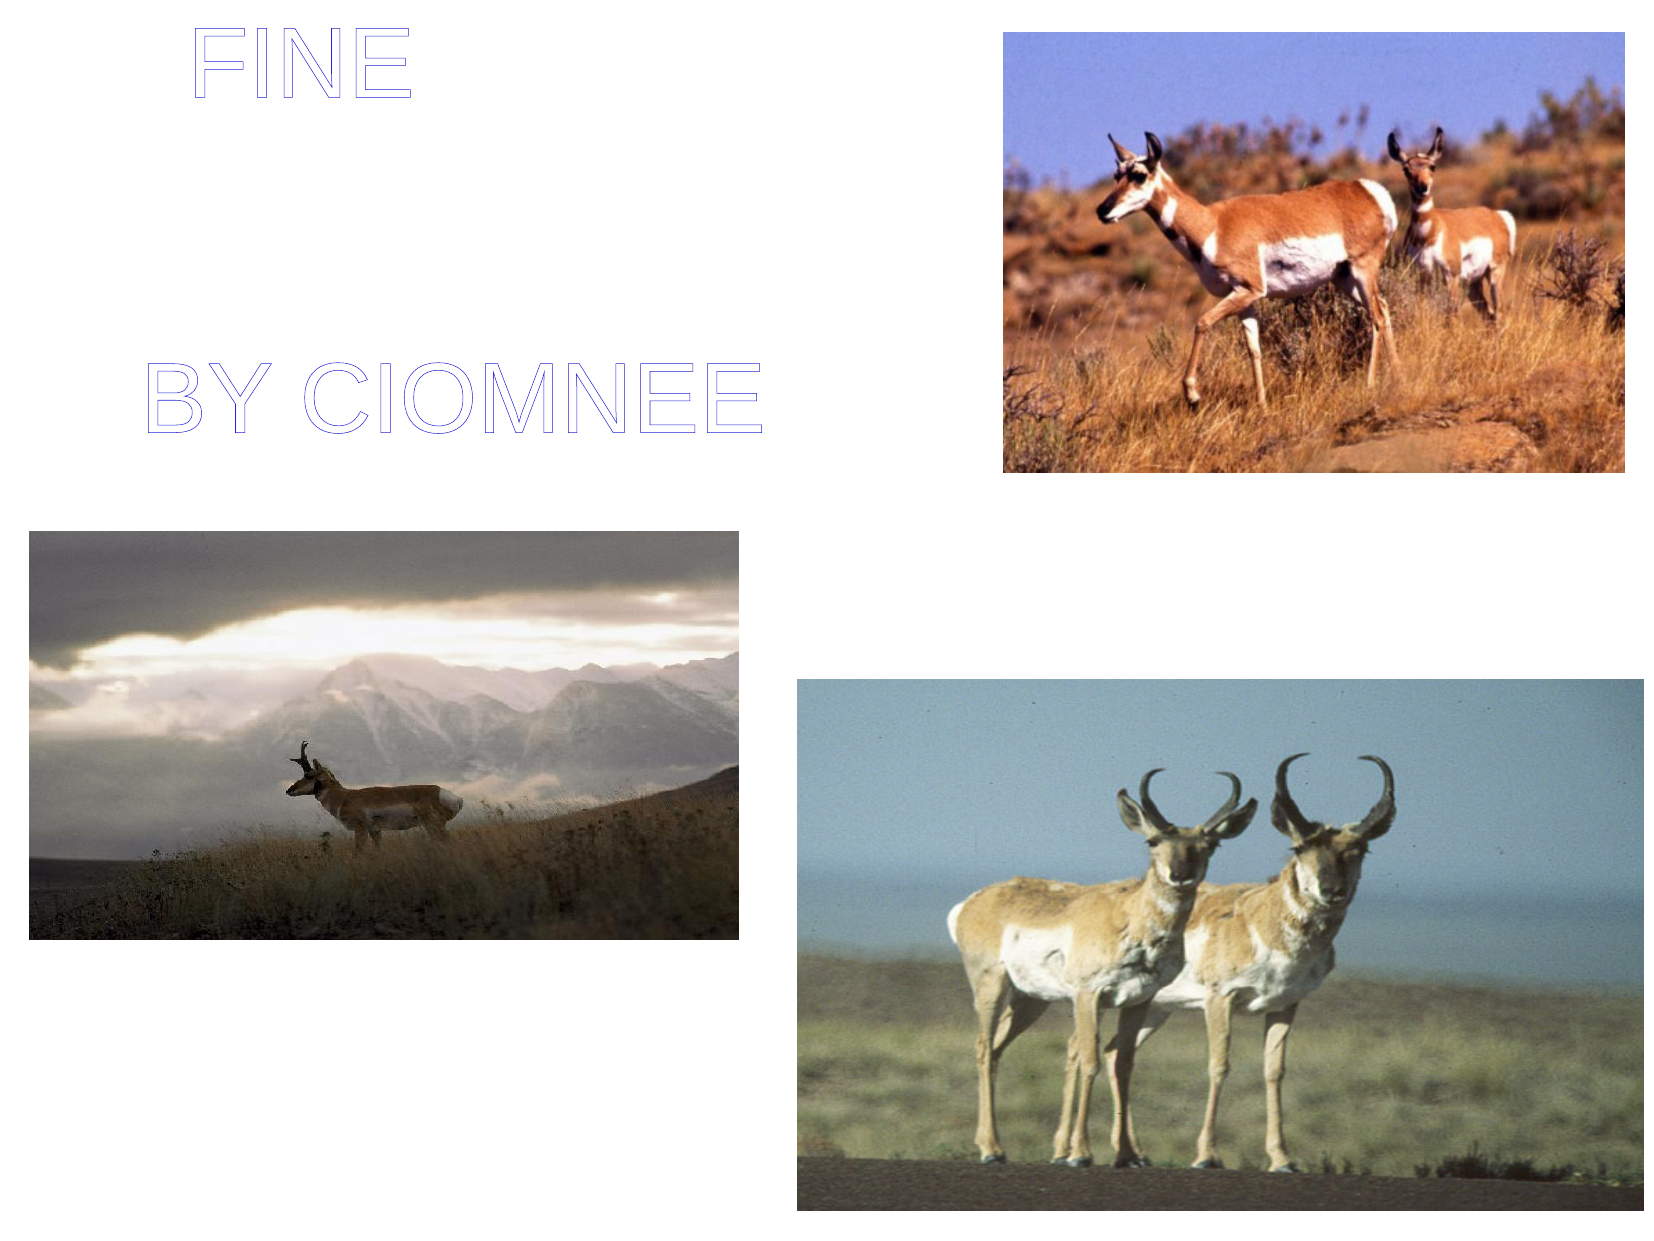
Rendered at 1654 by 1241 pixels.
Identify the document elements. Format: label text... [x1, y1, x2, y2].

picture [797, 679, 1644, 1211]
picture [1003, 32, 1625, 473]
picture [29, 531, 739, 940]
title FINE BY CIOMNEE [0, 0, 1046, 680]
